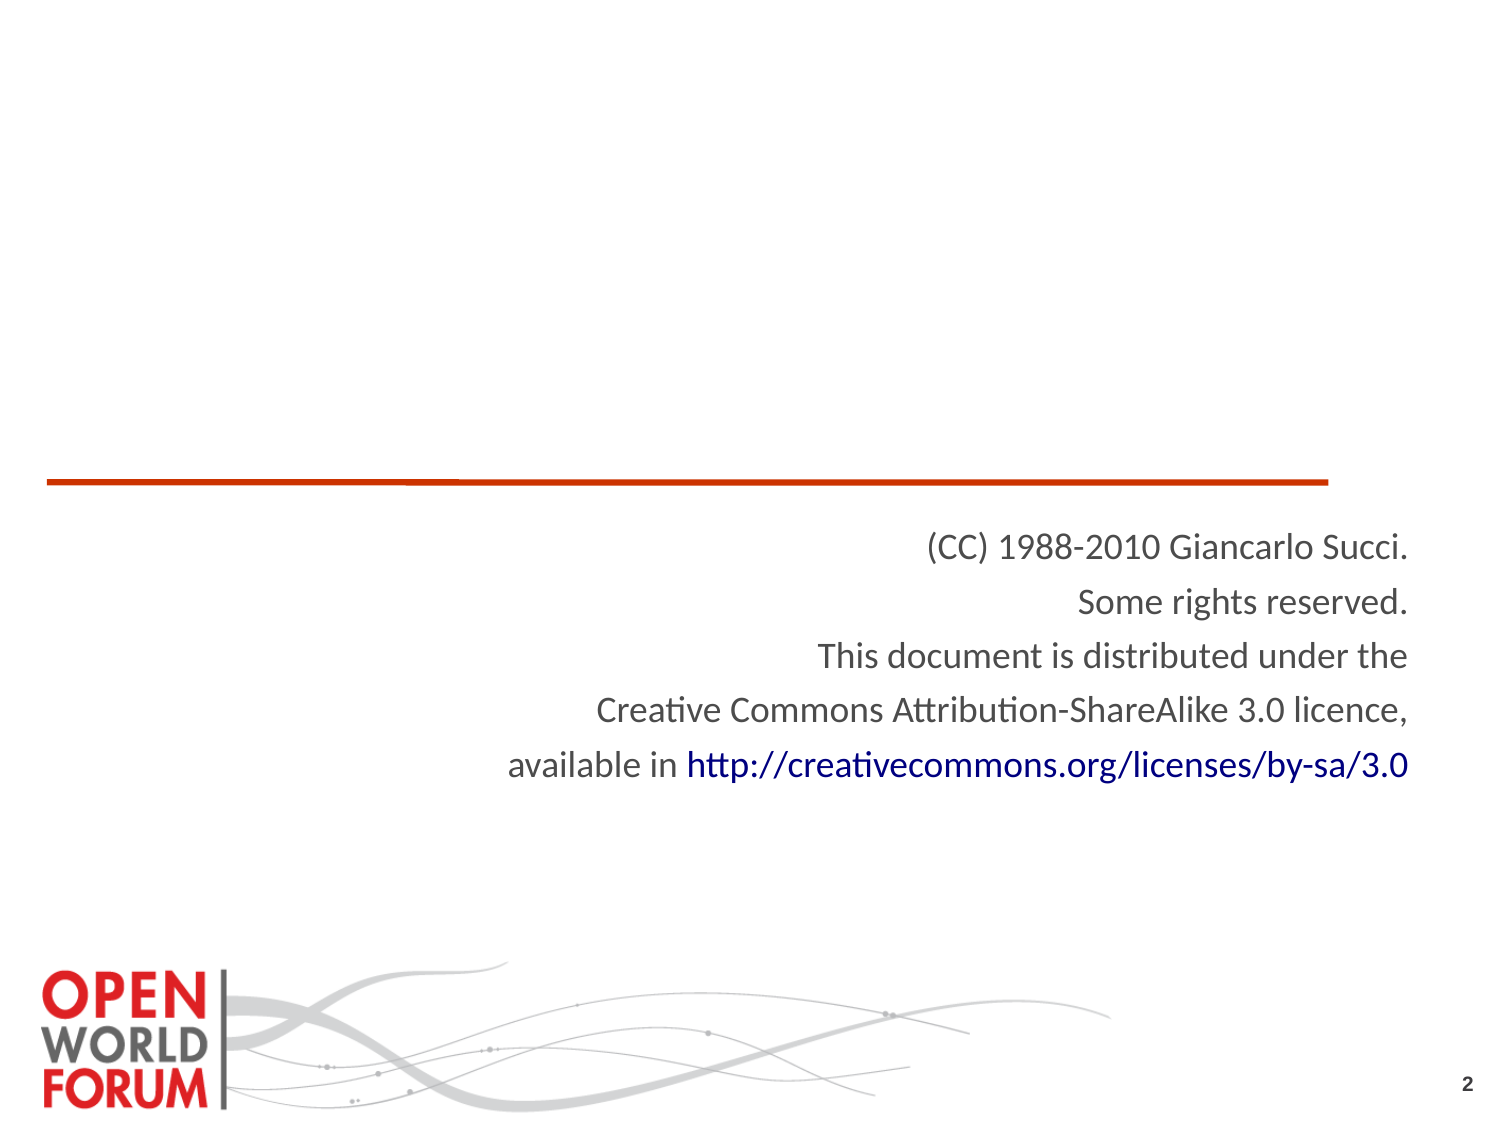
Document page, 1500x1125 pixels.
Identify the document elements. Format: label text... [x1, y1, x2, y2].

picture [41, 957, 1112, 1119]
list (CC) 1988-2010 Giancarlo Succi. Some rights reserved. This document is distributed under the Creative Commons Attribution-ShareAlike 3.0 licence, available in http://creativecommons.org/licenses/by-sa/3.0 [59, 531, 1409, 890]
